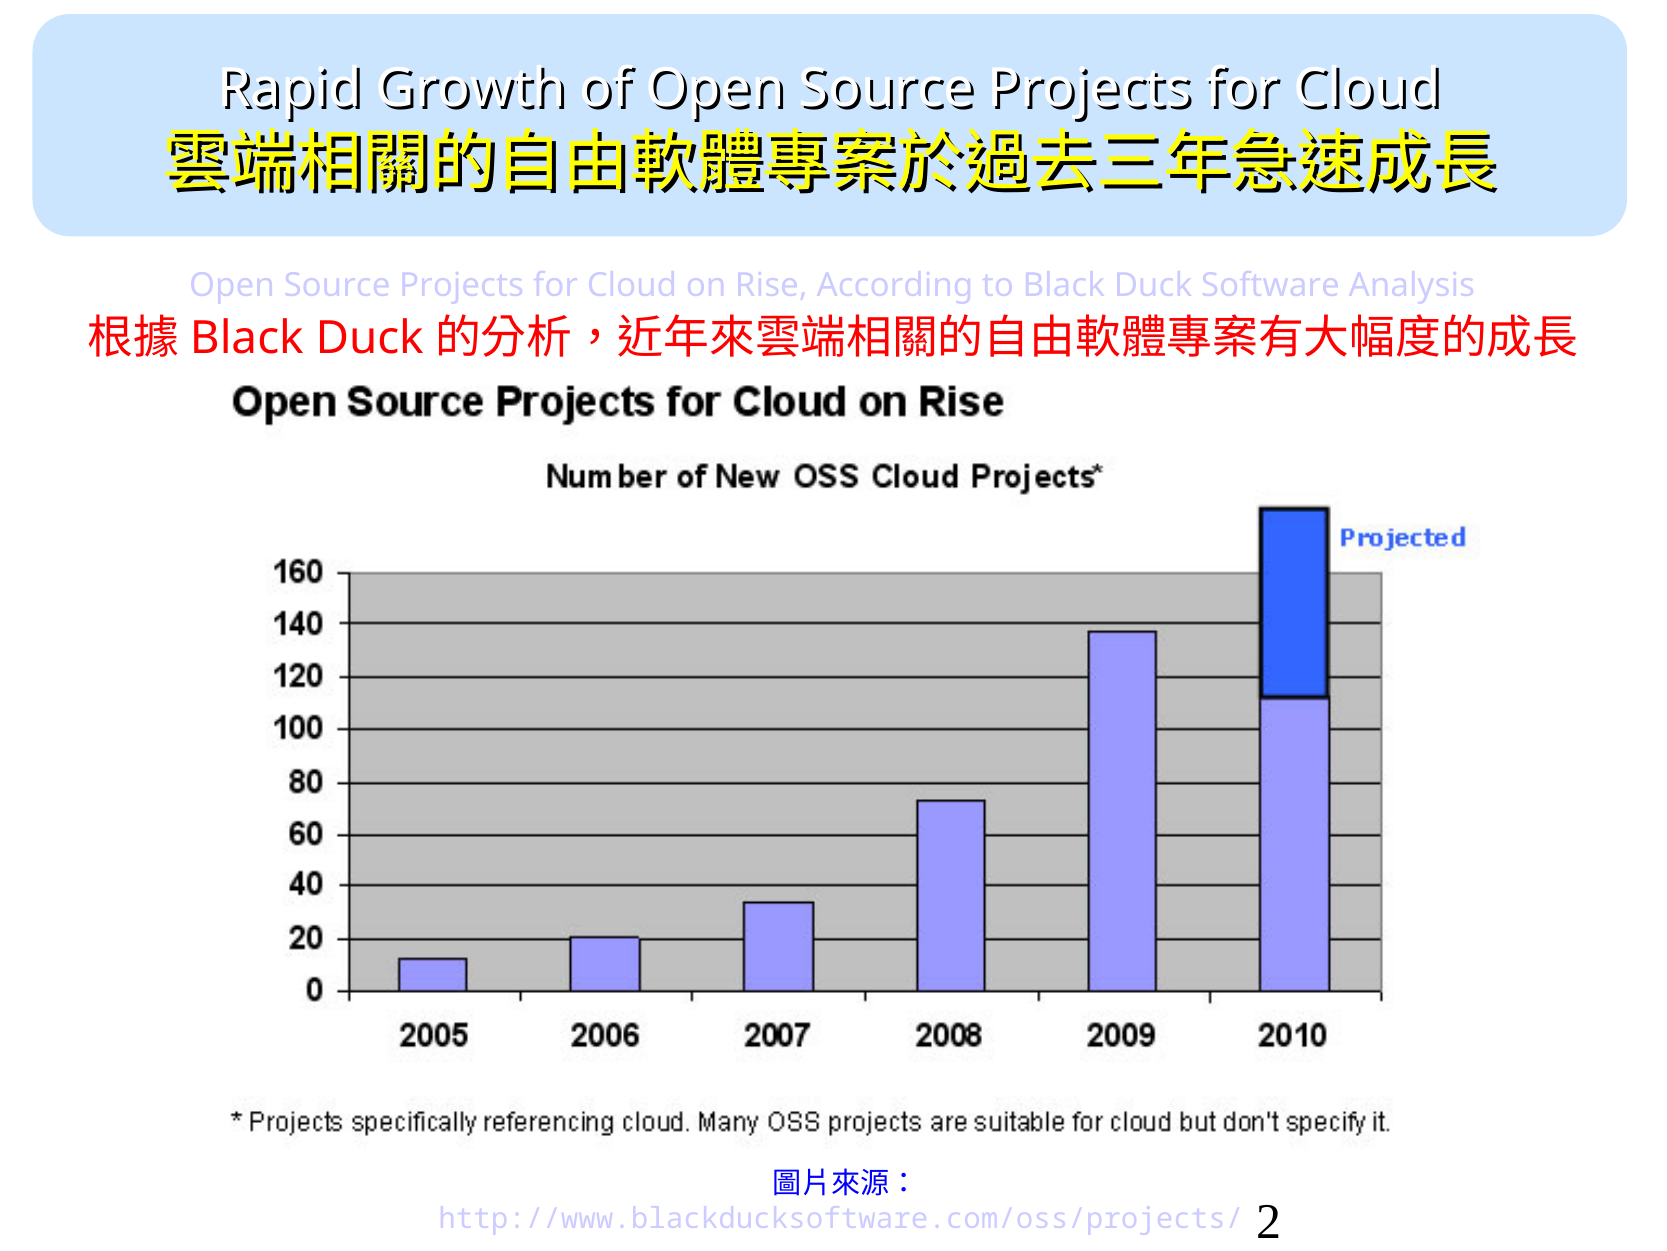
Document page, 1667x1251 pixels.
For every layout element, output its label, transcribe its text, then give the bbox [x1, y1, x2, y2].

picture [197, 441, 1498, 1149]
text_box Open Source Projects for Cloud on Rise, According to Black Duck Software Analysis 根據Black Duck的分析，近年來雲端相關的自由軟體專案有大幅度的成長 [0, 255, 1667, 441]
text_box 圖片來源：http://www.blackducksoftware.com/oss/projects/ [397, 1157, 1302, 1208]
text_box Rapid Growth of Open Source Projects for Cloud 雲端相關的自由軟體專案於過去三年急速成長 [32, 14, 1628, 237]
